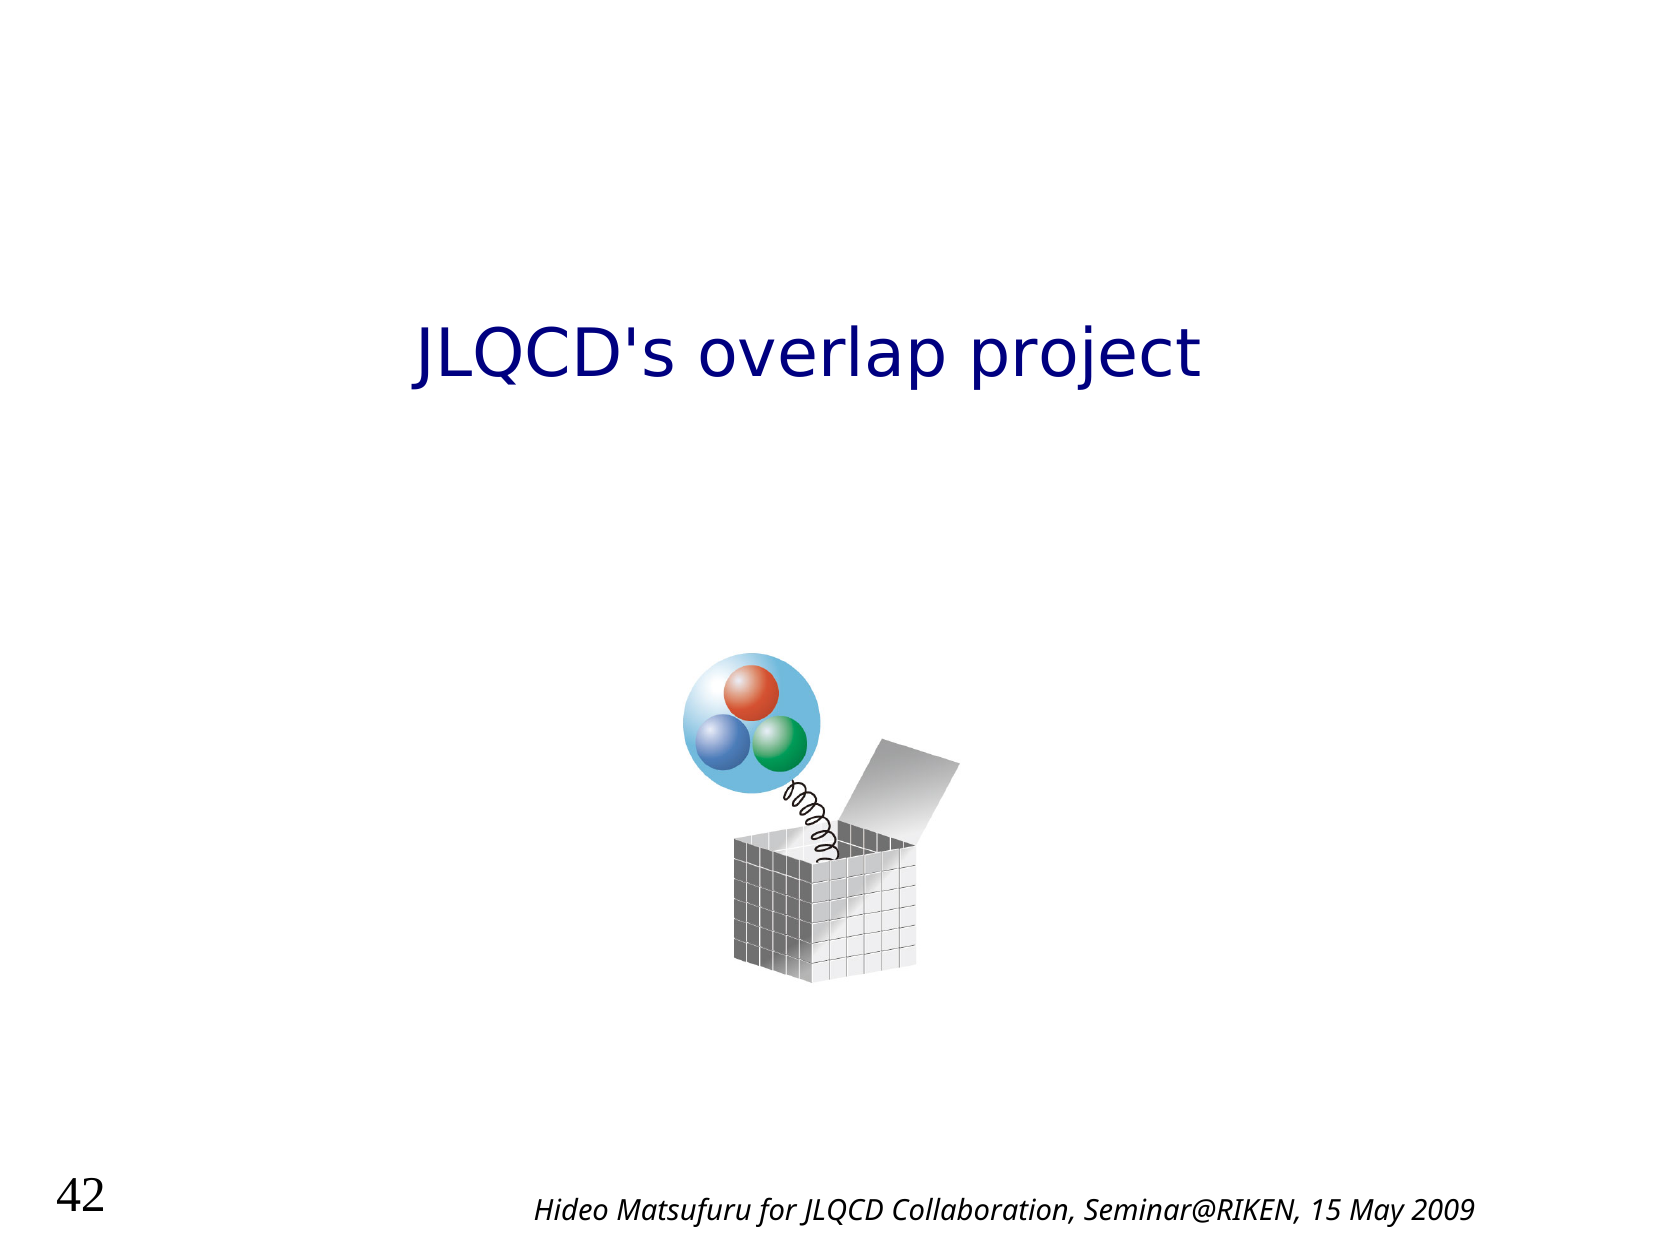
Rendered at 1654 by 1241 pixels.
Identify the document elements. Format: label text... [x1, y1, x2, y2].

picture [672, 640, 971, 996]
text_box JLQCD's overlap project [415, 314, 1203, 407]
